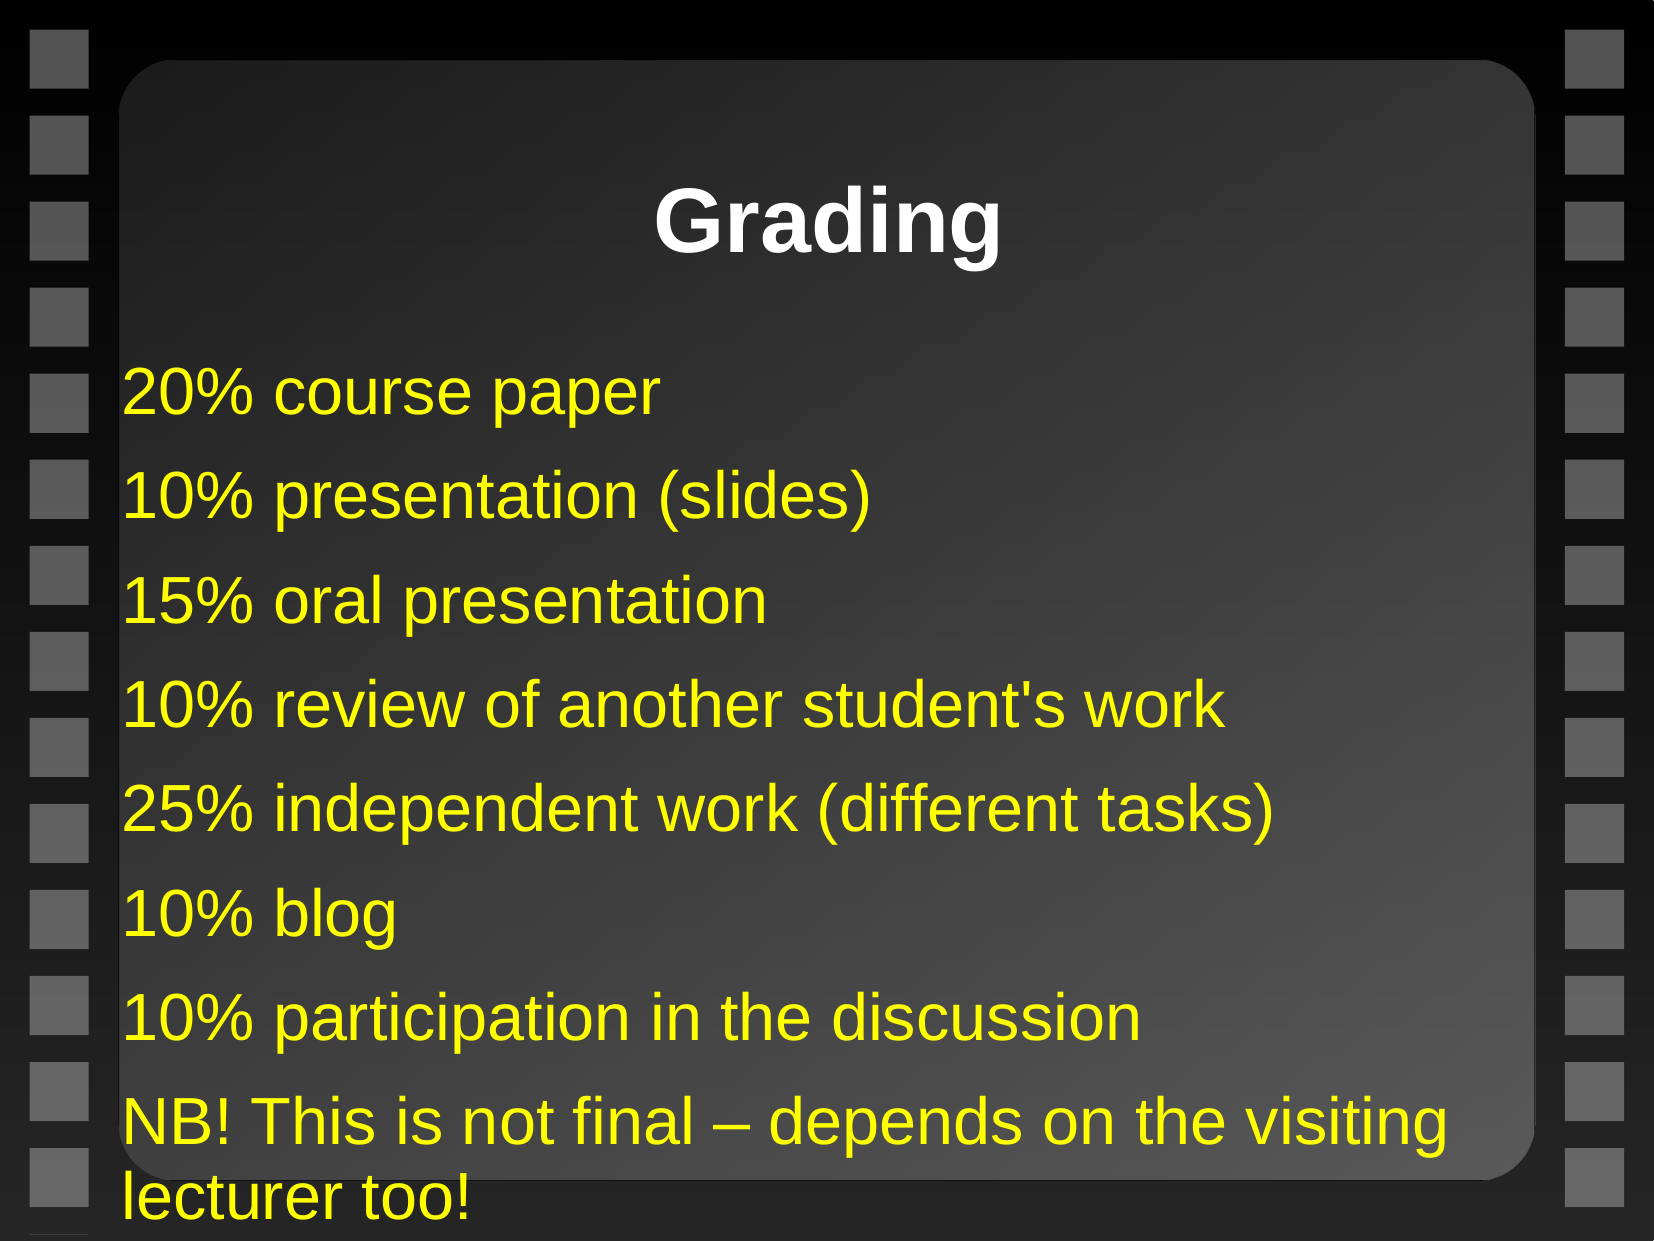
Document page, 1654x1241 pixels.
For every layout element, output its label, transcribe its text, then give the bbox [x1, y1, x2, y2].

title Grading [123, 117, 1536, 325]
list 20% course paper 10% presentation (slides) 15% oral presentation 10% review of another student's work 25% independent work (different tasks) 10% blog 10% participation in the discussion NB! This is not final – depends on the visiting lecturer too! [121, 354, 1534, 1234]
